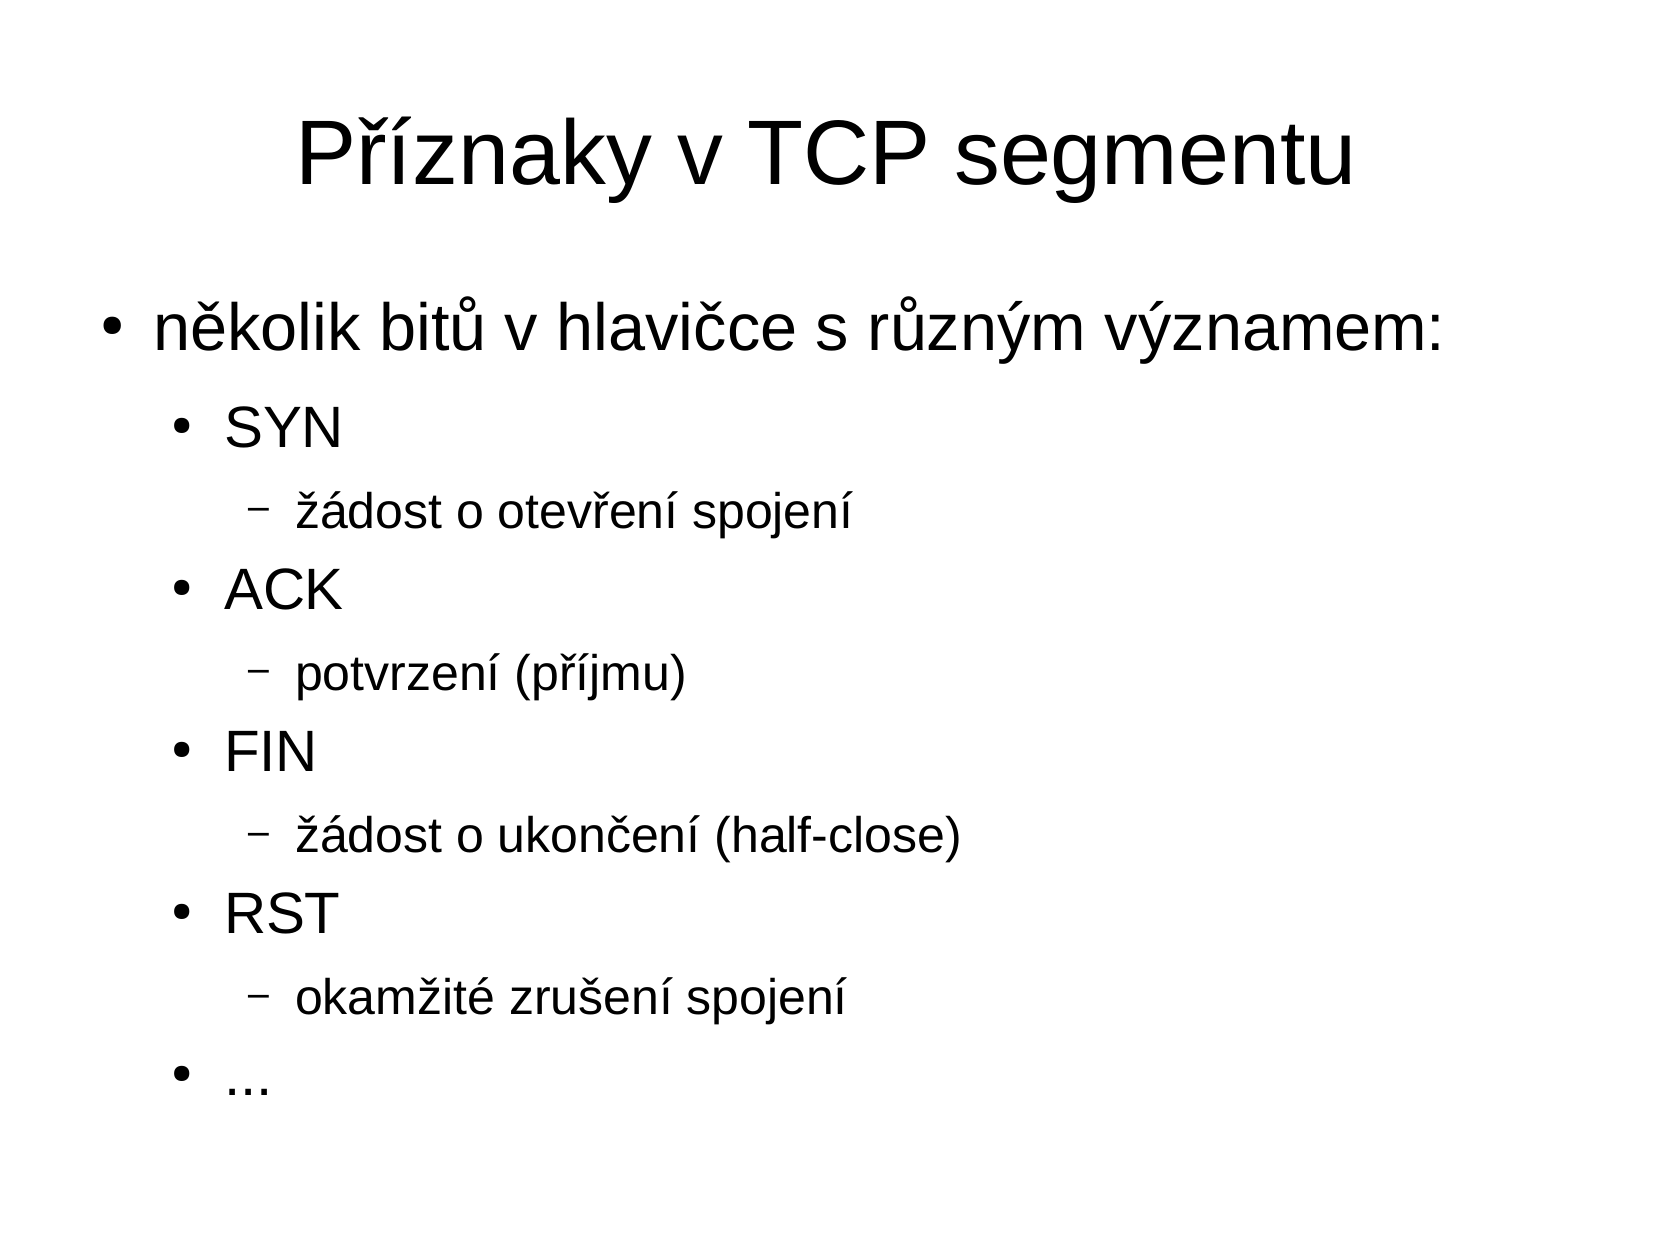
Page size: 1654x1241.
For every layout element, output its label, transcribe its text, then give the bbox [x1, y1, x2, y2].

list několik bitů v hlavičce s různým významem: SYN žádost o otevření spojení ACK potvrzení (příjmu) FIN žádost o ukončení (half-close) RST okamžité zrušení spojení ... [82, 290, 1571, 1198]
title Příznaky v TCP segmentu [82, 49, 1571, 257]
